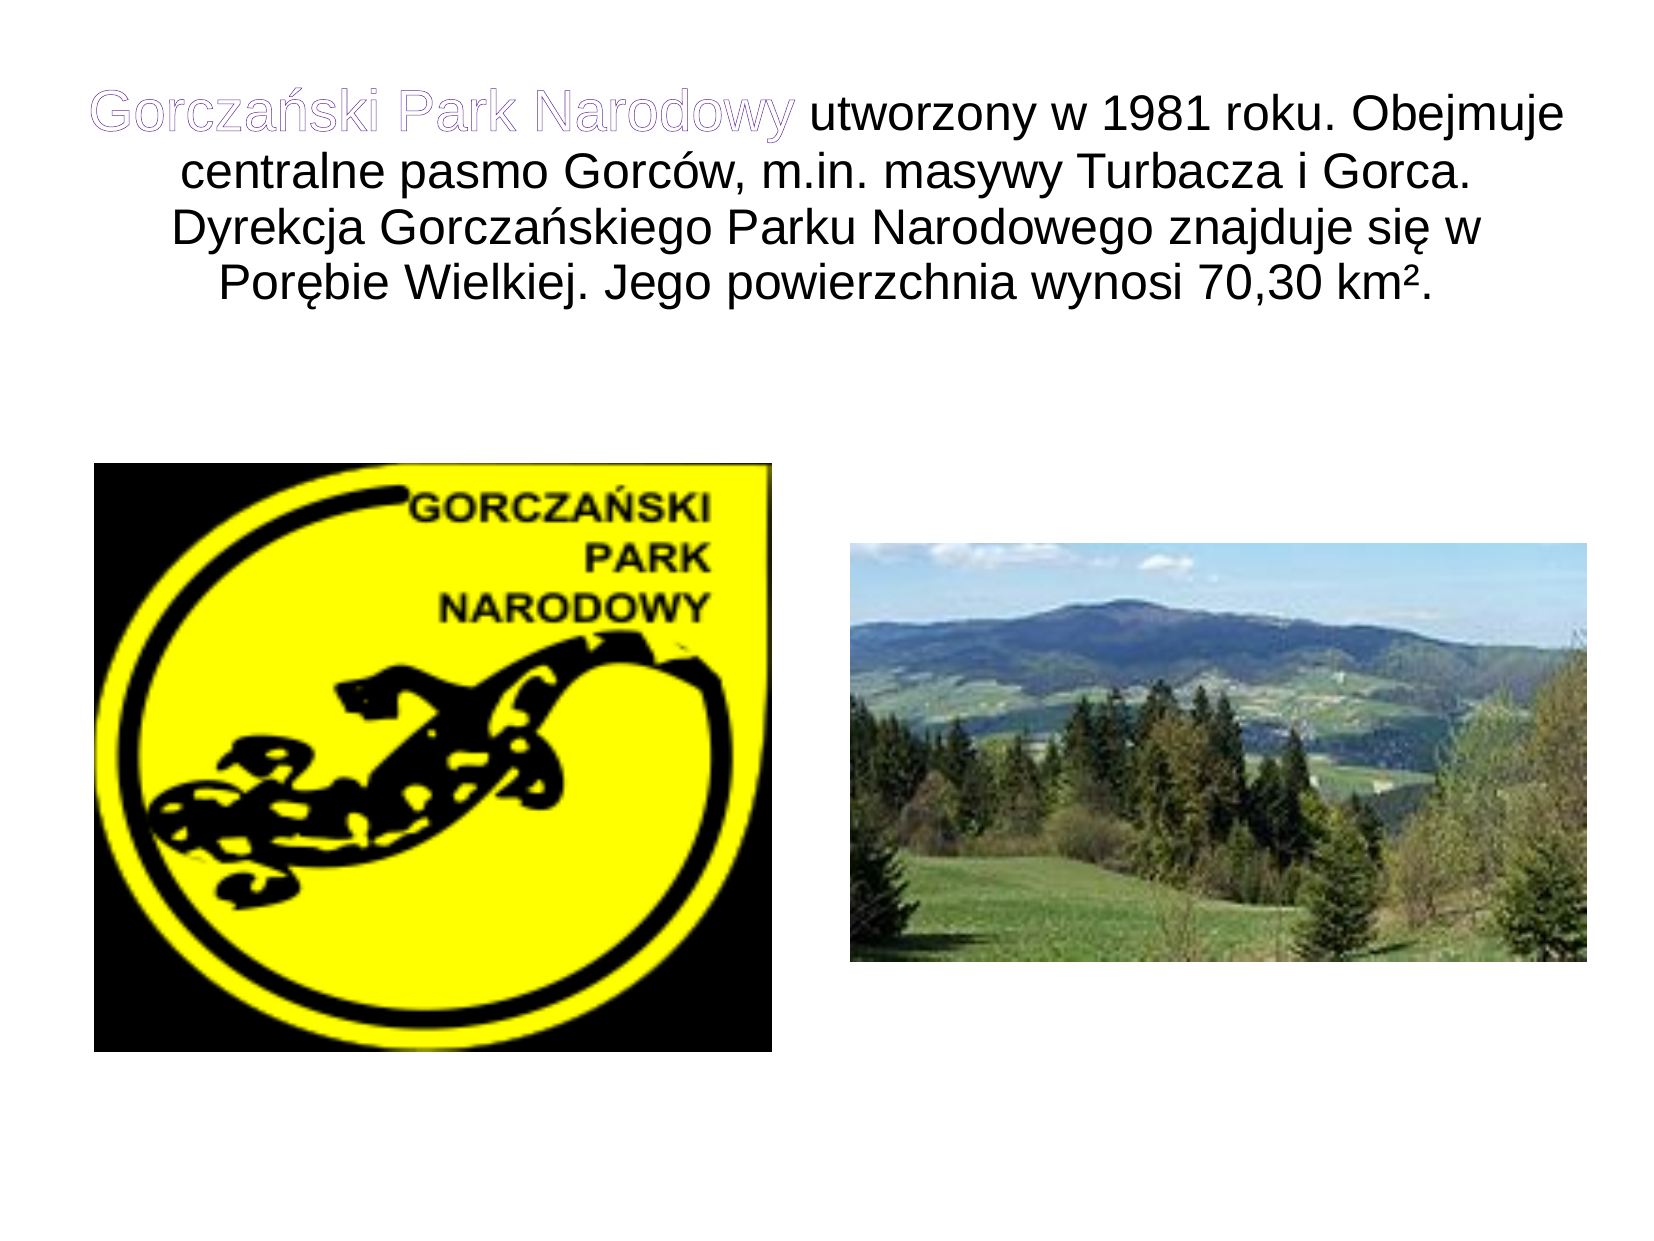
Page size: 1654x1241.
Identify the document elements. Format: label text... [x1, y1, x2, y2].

title Gorczański Park Narodowy utworzony w 1981 roku. Obejmuje centralne pasmo Gorców, m.in. masywy Turbacza i Gorca. Dyrekcja Gorczańskiego Parku Narodowego znajduje się w Porębie Wielkiej. Jego powierzchnia wynosi 70,30 km². [82, 78, 1571, 478]
picture [850, 543, 1587, 962]
picture [94, 463, 772, 1052]
